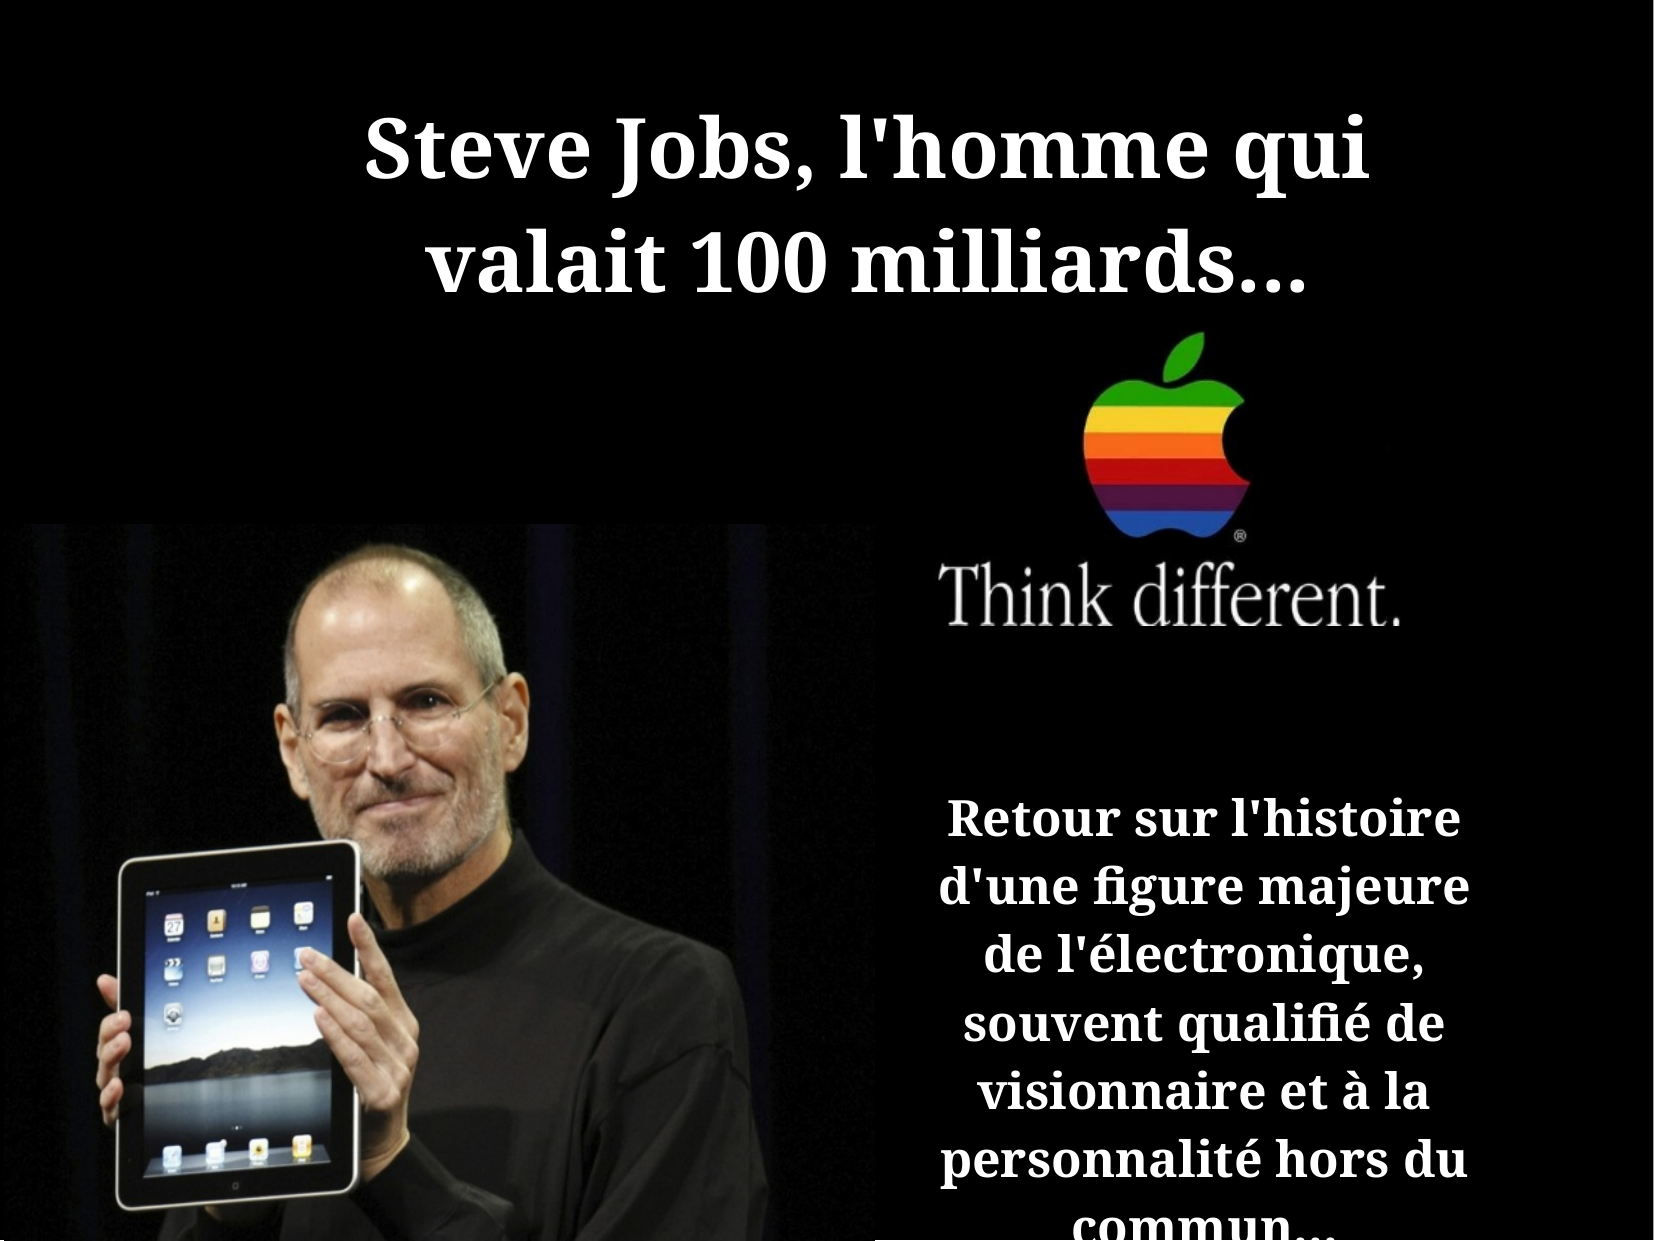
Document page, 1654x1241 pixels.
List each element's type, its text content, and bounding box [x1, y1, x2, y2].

text_box Steve Jobs, l'homme qui valait 100 milliards... [236, 82, 1501, 287]
picture [4, 330, 1609, 1241]
text_box Retour sur l'histoire d'une figure majeure de l'électronique, souvent qualifié de visionnaire et à la personnalité hors du commun... [909, 775, 1501, 1188]
